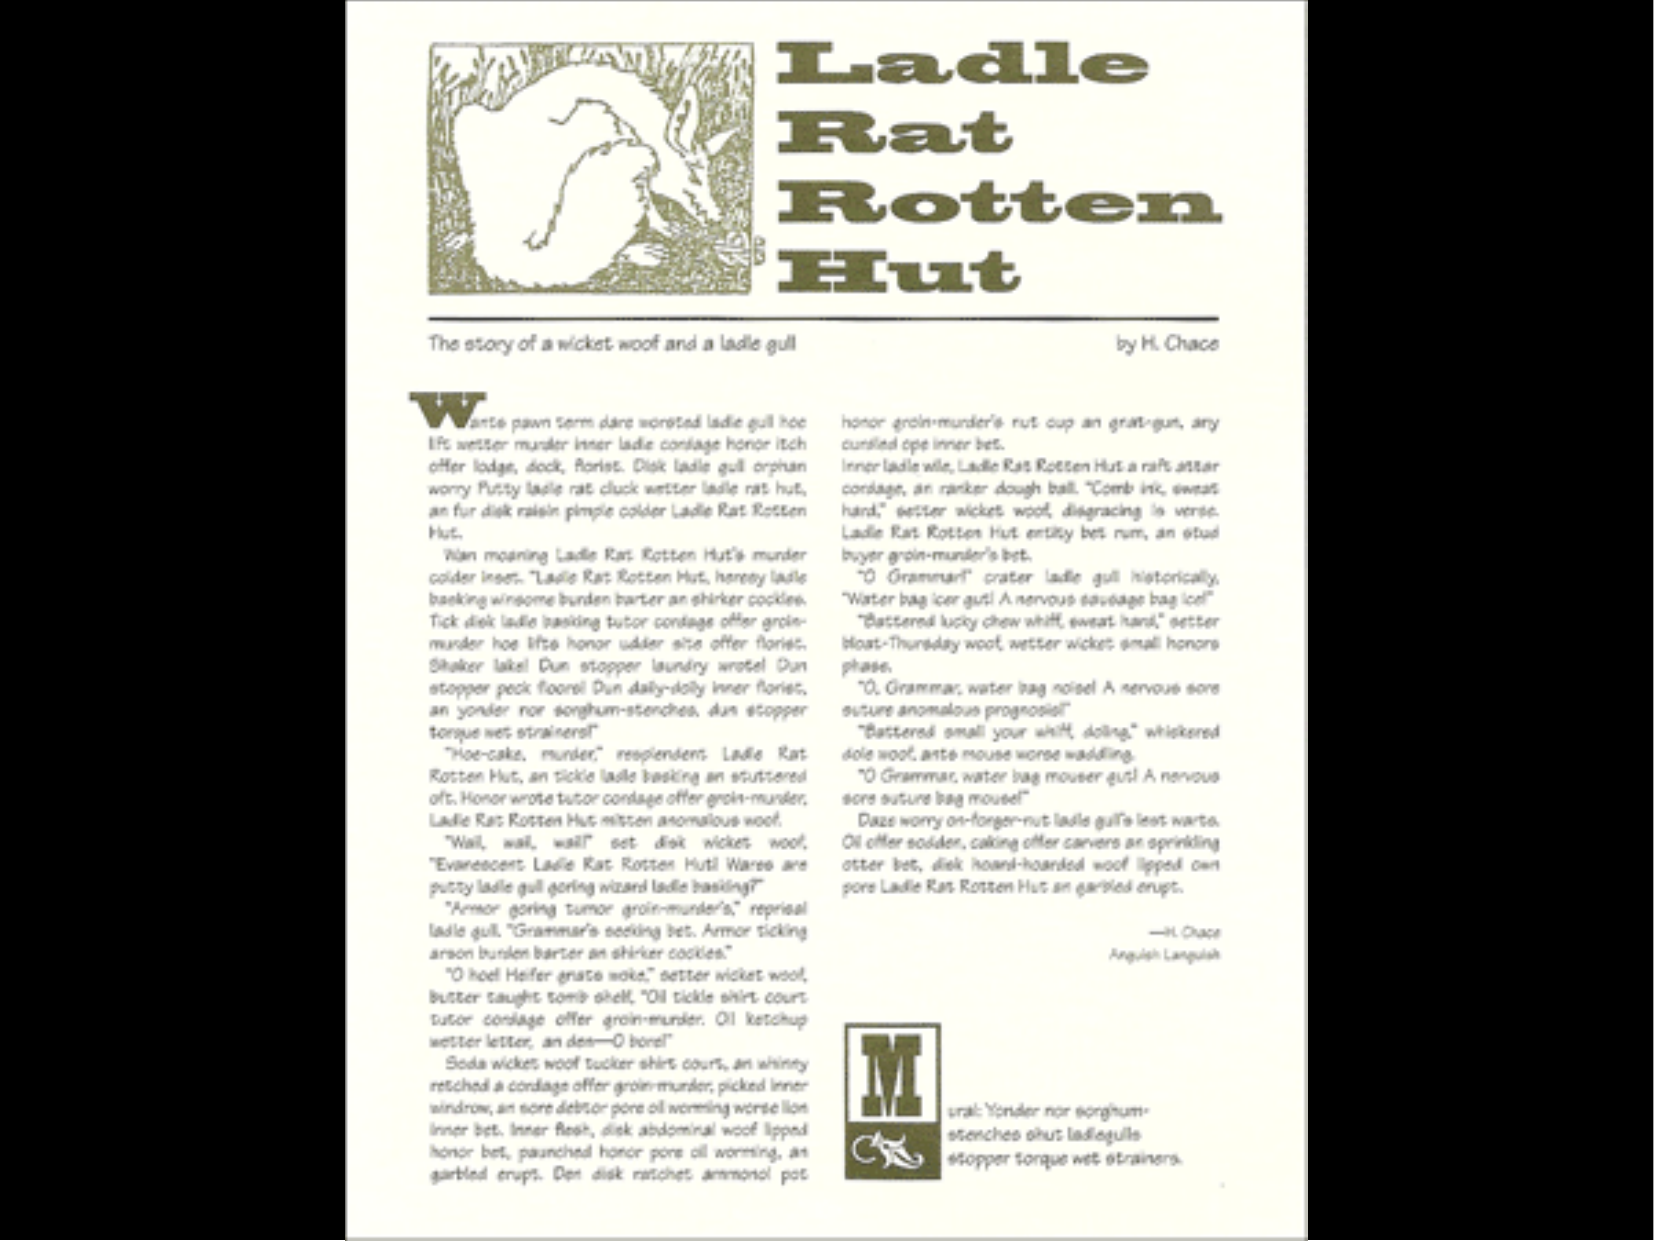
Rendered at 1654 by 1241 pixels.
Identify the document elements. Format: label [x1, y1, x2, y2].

picture [345, 0, 1308, 1241]
